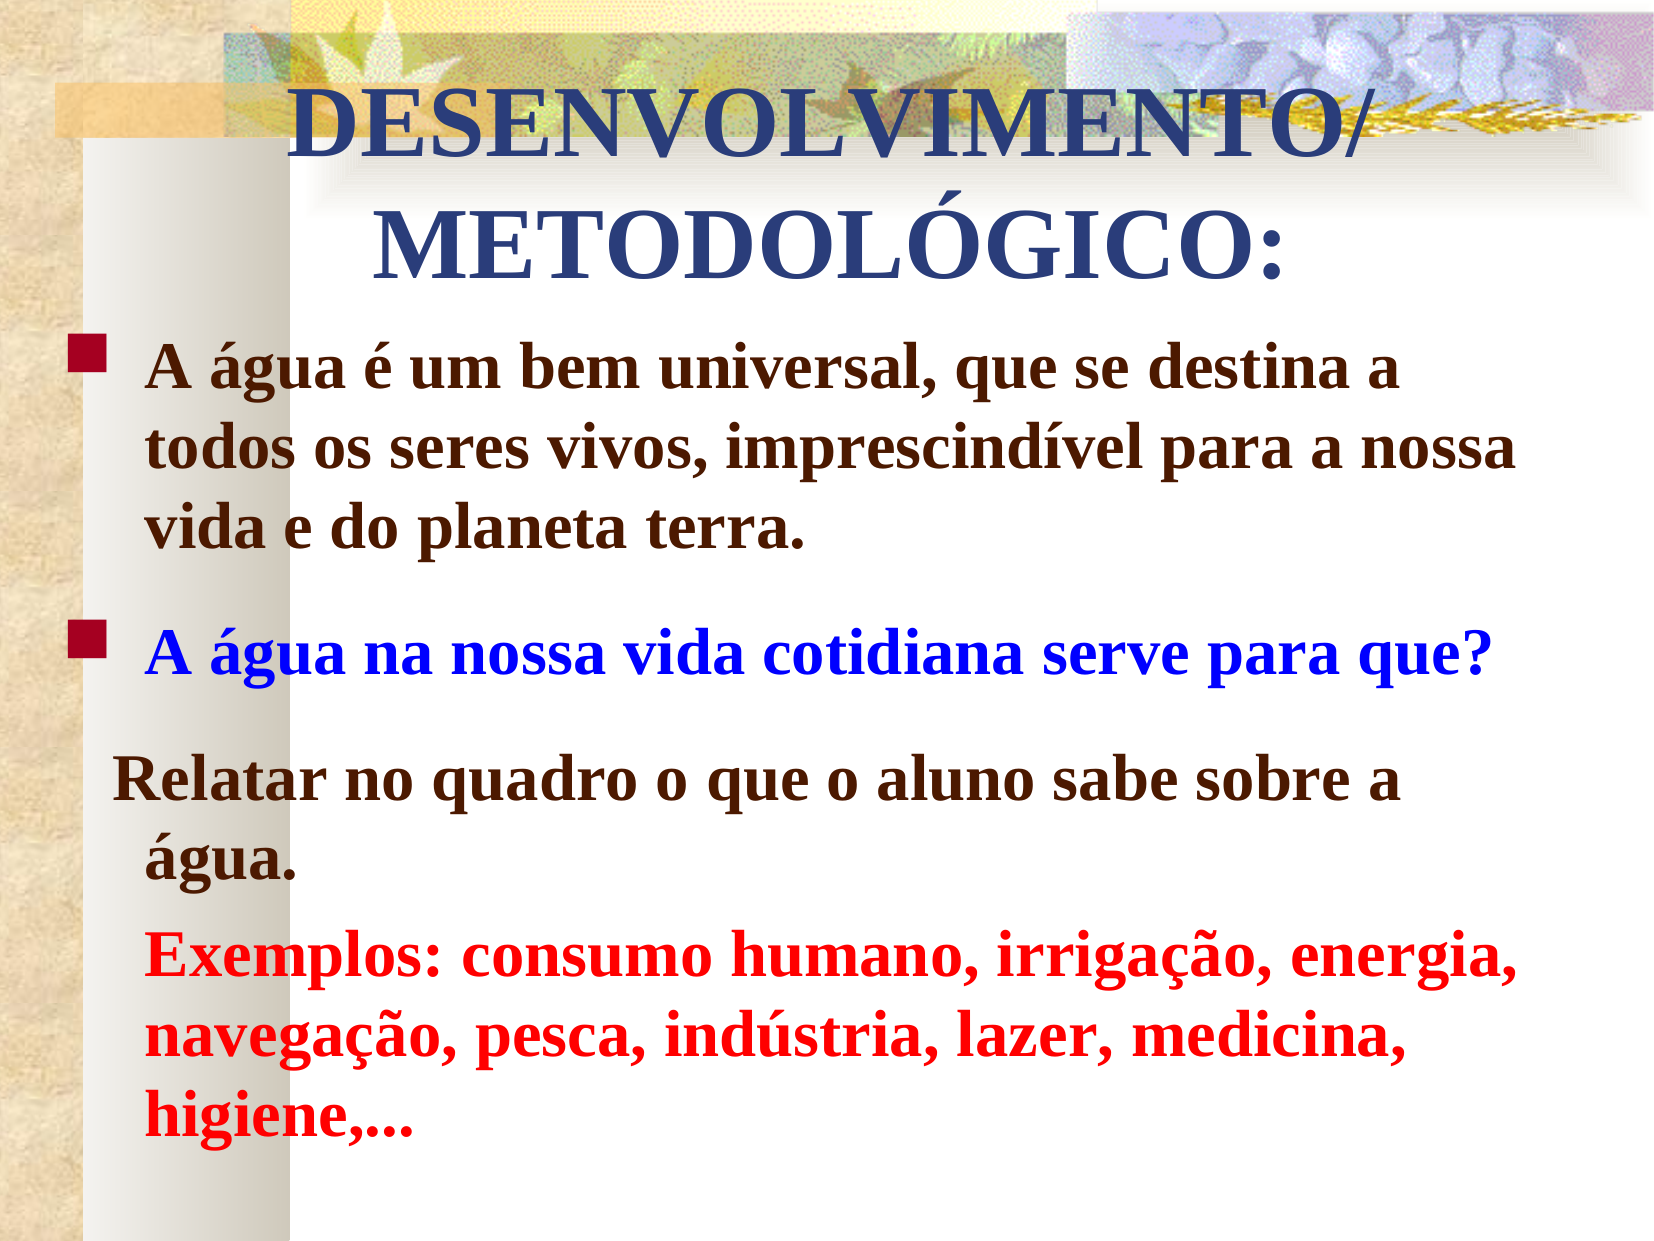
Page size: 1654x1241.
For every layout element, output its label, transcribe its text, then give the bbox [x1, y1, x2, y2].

picture [0, 0, 1654, 1241]
text_box A água é um bem universal, que se destina a todos os seres vivos, imprescindível para a nossa vida e do planeta terra. A água na nossa vida cotidiana serve para que? Relatar no quadro o que o aluno sabe sobre a água. Exemplos: consumo humano, irrigação, energia, navegação, pesca, indústria, lazer, medicina, higiene,... [62, 322, 1563, 1235]
text_box DESENVOLVIMENTO/ METODOLÓGICO: [87, 54, 1575, 300]
